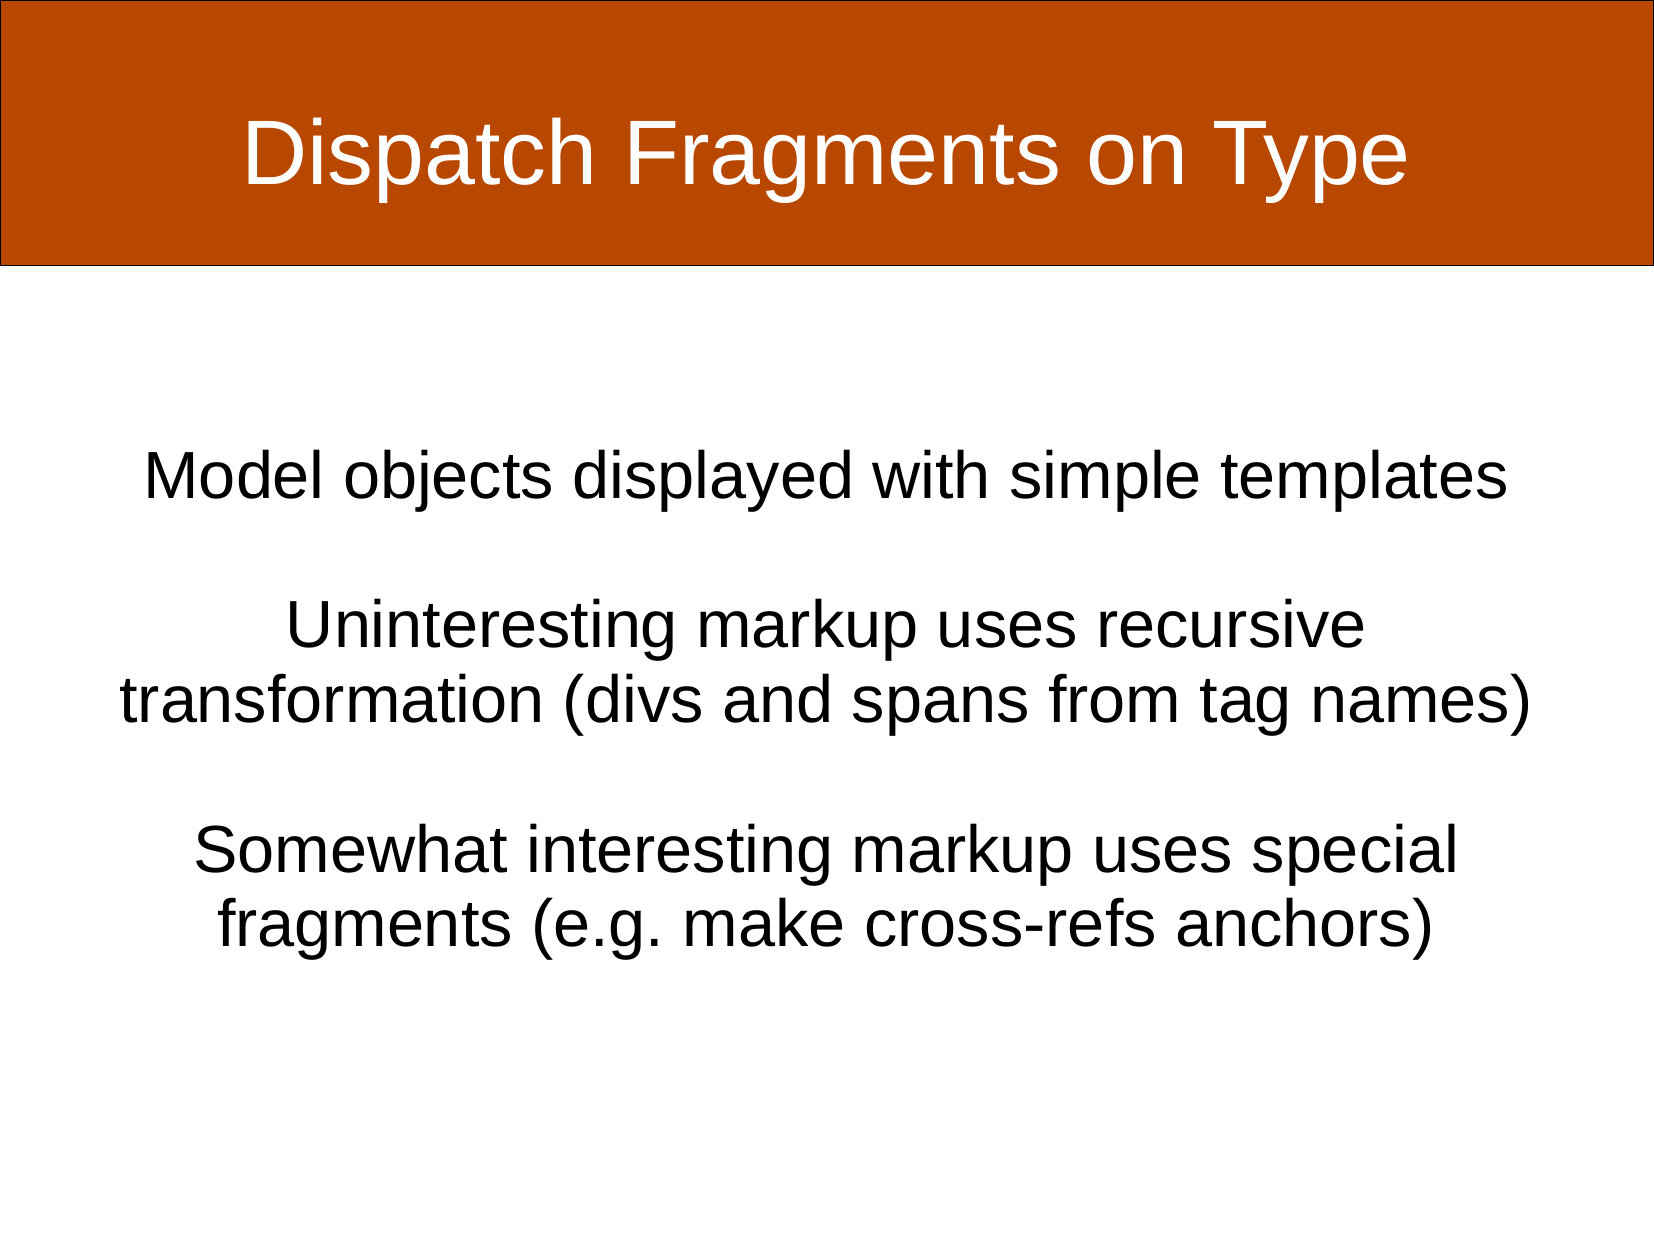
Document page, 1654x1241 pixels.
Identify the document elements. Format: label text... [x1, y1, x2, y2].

subtitle Model objects displayed with simple templates Uninteresting markup uses recursive transformation (divs and spans from tag names) Somewhat interesting markup uses special fragments (e.g. make cross-refs anchors) [82, 297, 1571, 1102]
title Dispatch Fragments on Type [82, 56, 1571, 250]
